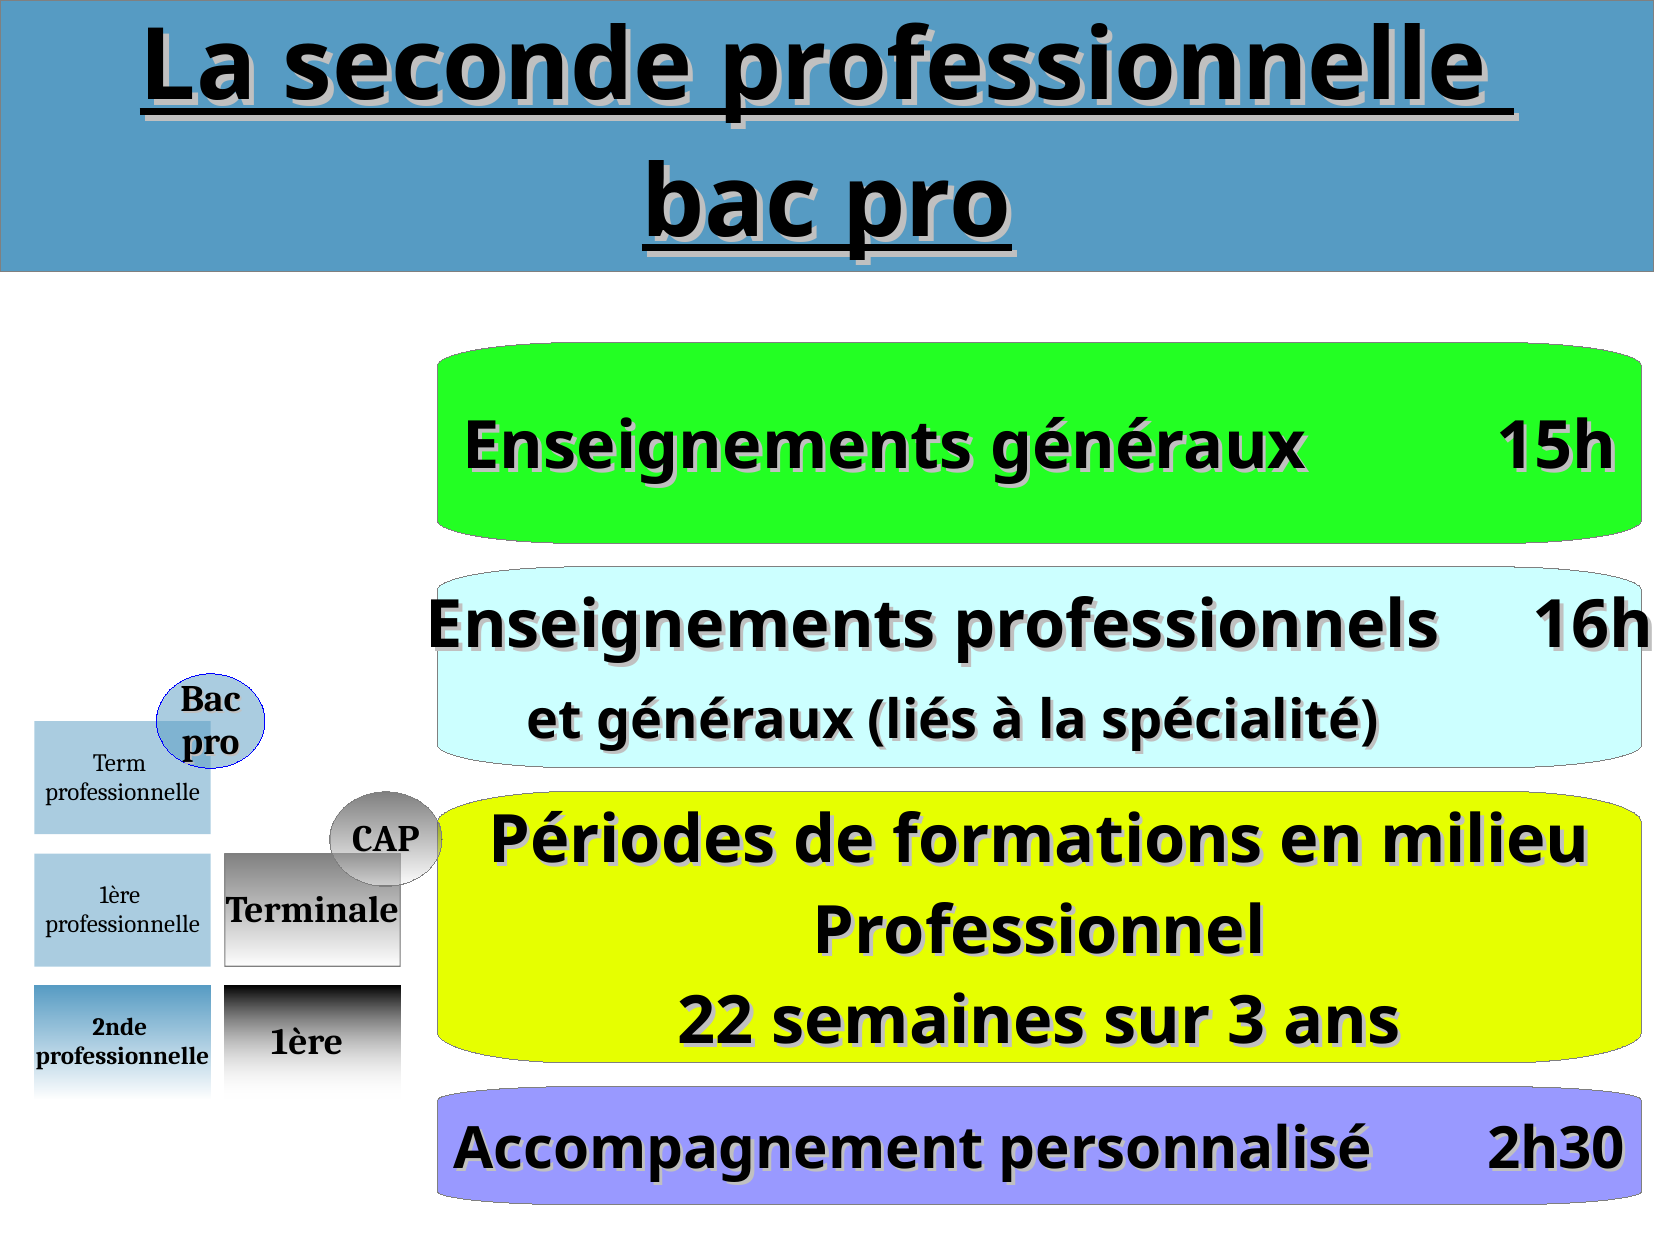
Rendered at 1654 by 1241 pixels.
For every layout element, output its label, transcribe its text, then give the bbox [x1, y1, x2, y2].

text_box [0, 0, 1654, 272]
text_box Périodes de formations en milieu Professionnel 22 semaines sur 3 ans [437, 791, 1642, 1063]
text_box Bac pro [156, 673, 265, 769]
text_box CAP [329, 791, 443, 887]
text_box Term professionnelle [34, 721, 211, 835]
text_box Terminale [224, 853, 401, 967]
text_box 2nde professionnelle [34, 985, 211, 1099]
text_box 1ère [224, 985, 401, 1099]
text_box Accompagnement personnalisé 2h30 [437, 1086, 1642, 1205]
text_box Enseignements professionnels 16h et généraux (liés à la spécialité) [437, 566, 1642, 768]
text_box 1ère professionnelle [34, 853, 211, 967]
title La seconde professionnelle bac pro [82, 0, 1571, 265]
text_box Enseignements généraux 15h [437, 342, 1642, 544]
